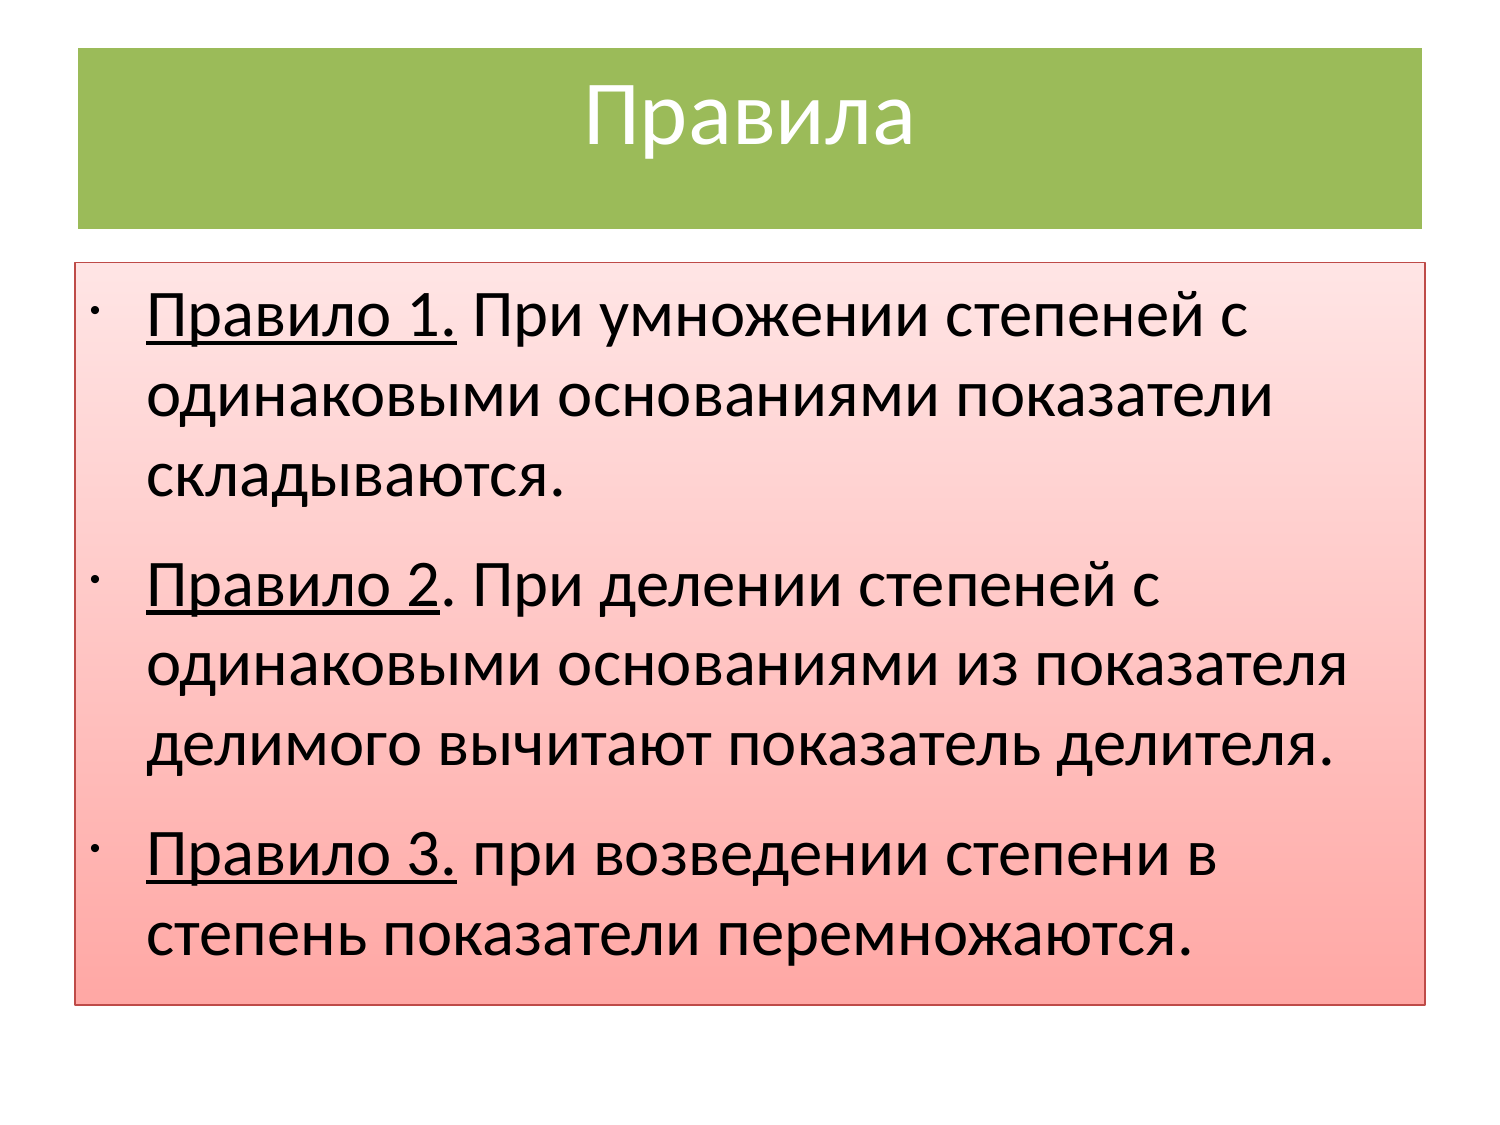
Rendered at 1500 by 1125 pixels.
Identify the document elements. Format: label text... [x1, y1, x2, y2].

title Правила [75, 45, 1425, 233]
list Правило 1. При умножении степеней с одинаковыми основаниями показатели складываются. Правило 2. При делении степеней с одинаковыми основаниями из показателя делимого вычитают показатель делителя. Правило 3. при возведении степени в степень показатели перемножаются. [75, 262, 1425, 1005]
